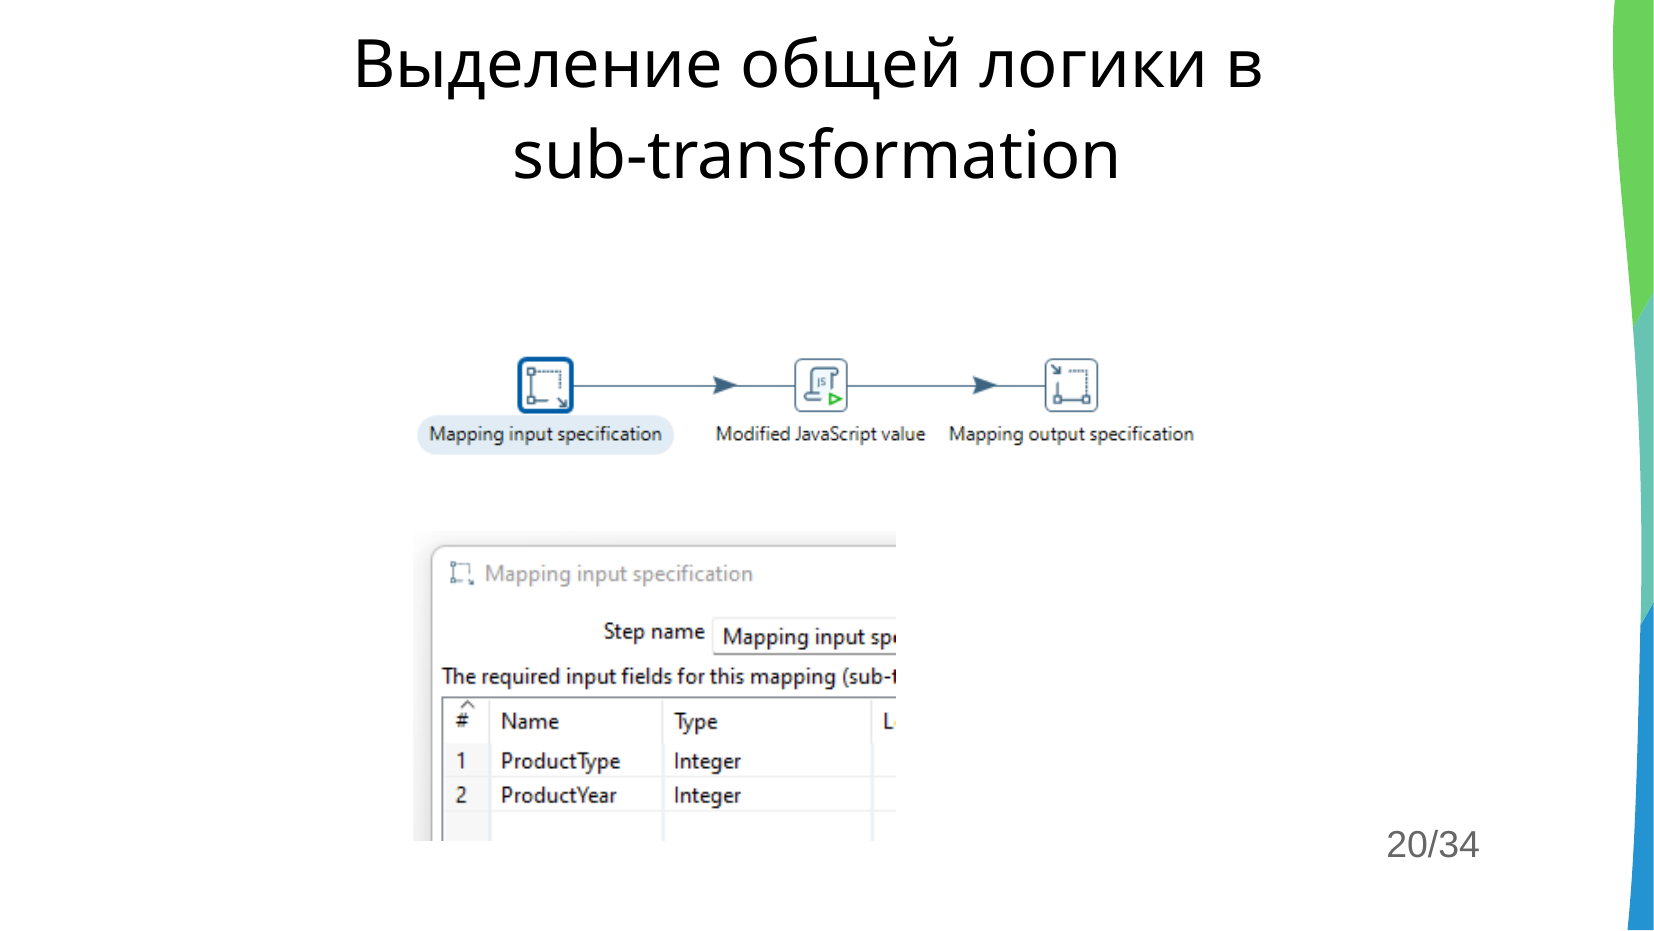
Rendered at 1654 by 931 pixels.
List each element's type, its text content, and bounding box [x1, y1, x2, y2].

title Выделение общей логики в sub-transformation [104, 16, 1530, 199]
picture [413, 531, 896, 841]
picture [405, 324, 1211, 458]
text_box <номер>/34 [1380, 815, 1616, 873]
